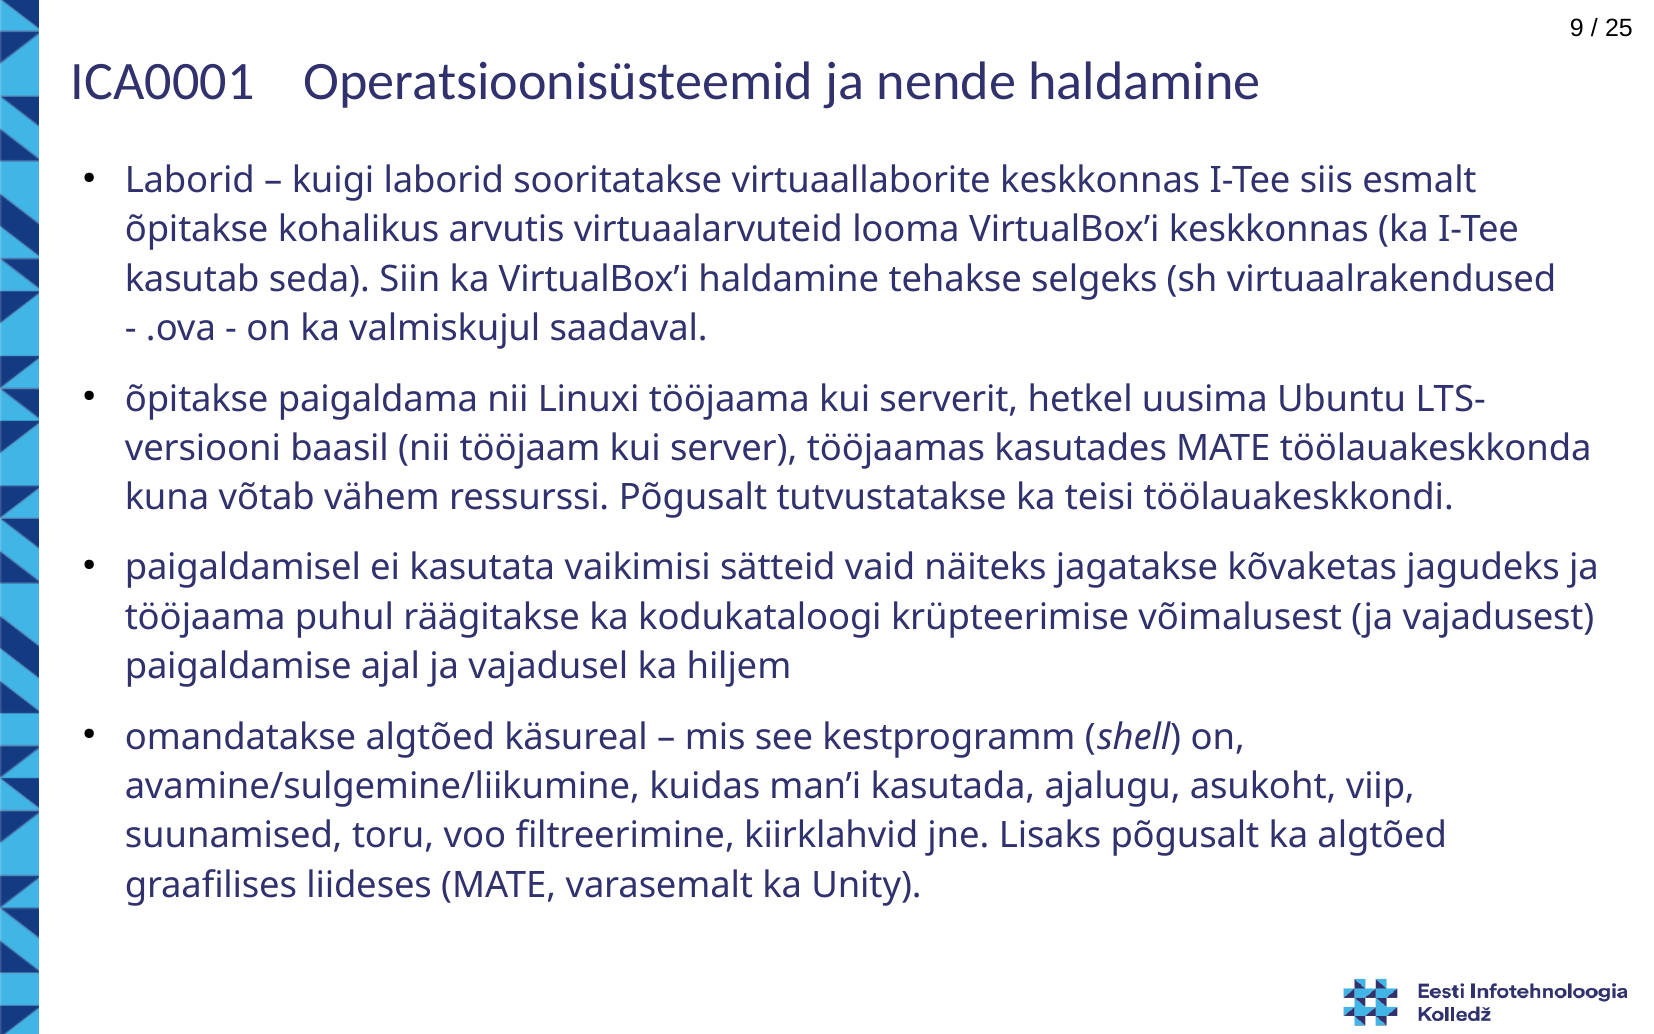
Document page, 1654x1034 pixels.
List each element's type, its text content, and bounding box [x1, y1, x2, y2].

list Laborid – kuigi laborid sooritatakse virtuaallaborite keskkonnas I-Tee siis esmalt õpitakse kohalikus arvutis virtuaalarvuteid looma VirtualBox’i keskkonnas (ka I-Tee kasutab seda). Siin ka VirtualBox’i haldamine tehakse selgeks (sh virtuaalrakendused - .ova - on ka valmiskujul saadaval. õpitakse paigaldama nii Linuxi tööjaama kui serverit, hetkel uusima Ubuntu LTS-versiooni baasil (nii tööjaam kui server), tööjaamas kasutades MATE töölauakeskkonda kuna võtab vähem ressurssi. Põgusalt tutvustatakse ka teisi töölauakeskkondi. paigaldamisel ei kasutata vaikimisi sätteid vaid näiteks jagatakse kõvaketas jagudeks ja tööjaama puhul räägitakse ka kodukataloogi krüpteerimise võimalusest (ja vajadusest) paigaldamise ajal ja vajadusel ka hiljem omandatakse algtõed käsureal – mis see kestprogramm (shell) on, avamine/sulgemine/liikumine, kuidas man’i kasutada, ajalugu, asukoht, viip, suunamised, toru, voo filtreerimine, kiirklahvid jne. Lisaks põgusalt ka algtõed graafilises liideses (MATE, varasemalt ka Unity). [68, 153, 1630, 957]
title ICA0001 Operatsioonisüsteemid ja nende haldamine [70, 41, 1630, 130]
